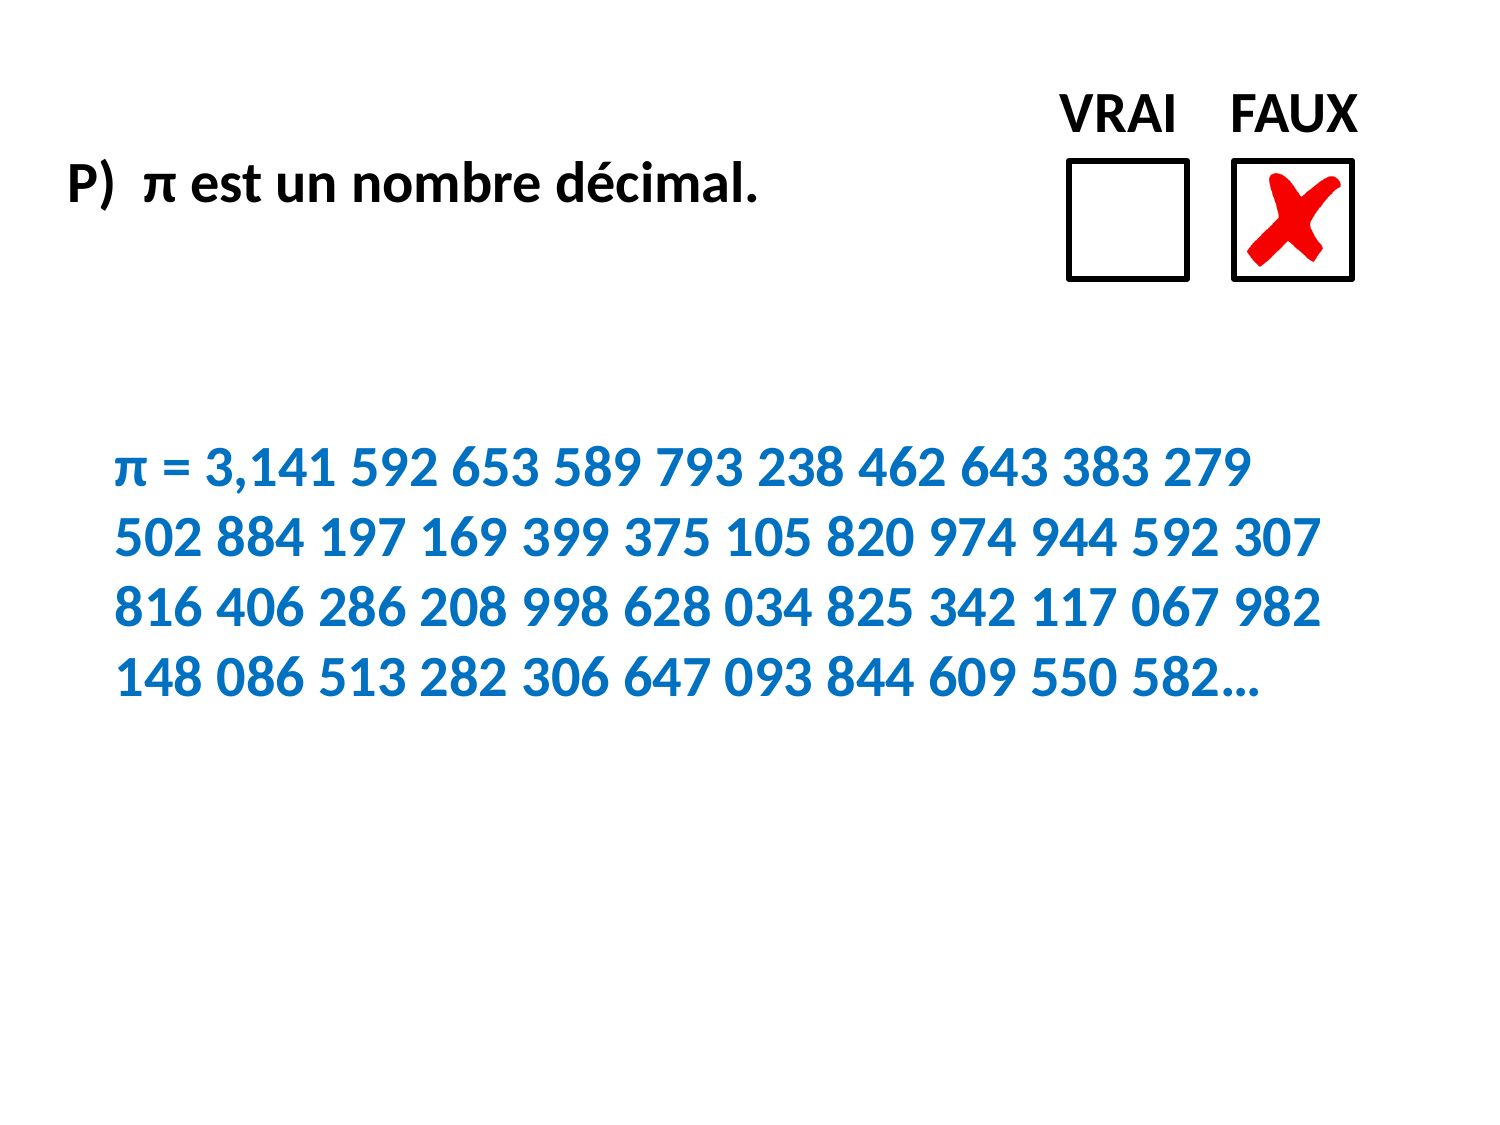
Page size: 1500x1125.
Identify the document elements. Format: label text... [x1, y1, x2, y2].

text_box P) π est un nombre décimal. [53, 137, 1046, 223]
text_box π = 3,141 592 653 589 793 238 462 643 383 279 502 884 197 169 399 375 105 820 974 944 592 307 816 406 286 208 998 628 034 825 342 117 067 982 148 086 513 282 306 647 093 844 609 550 582… [100, 420, 1341, 716]
picture [1246, 172, 1341, 267]
text_box VRAI FAUX [1045, 66, 1388, 152]
